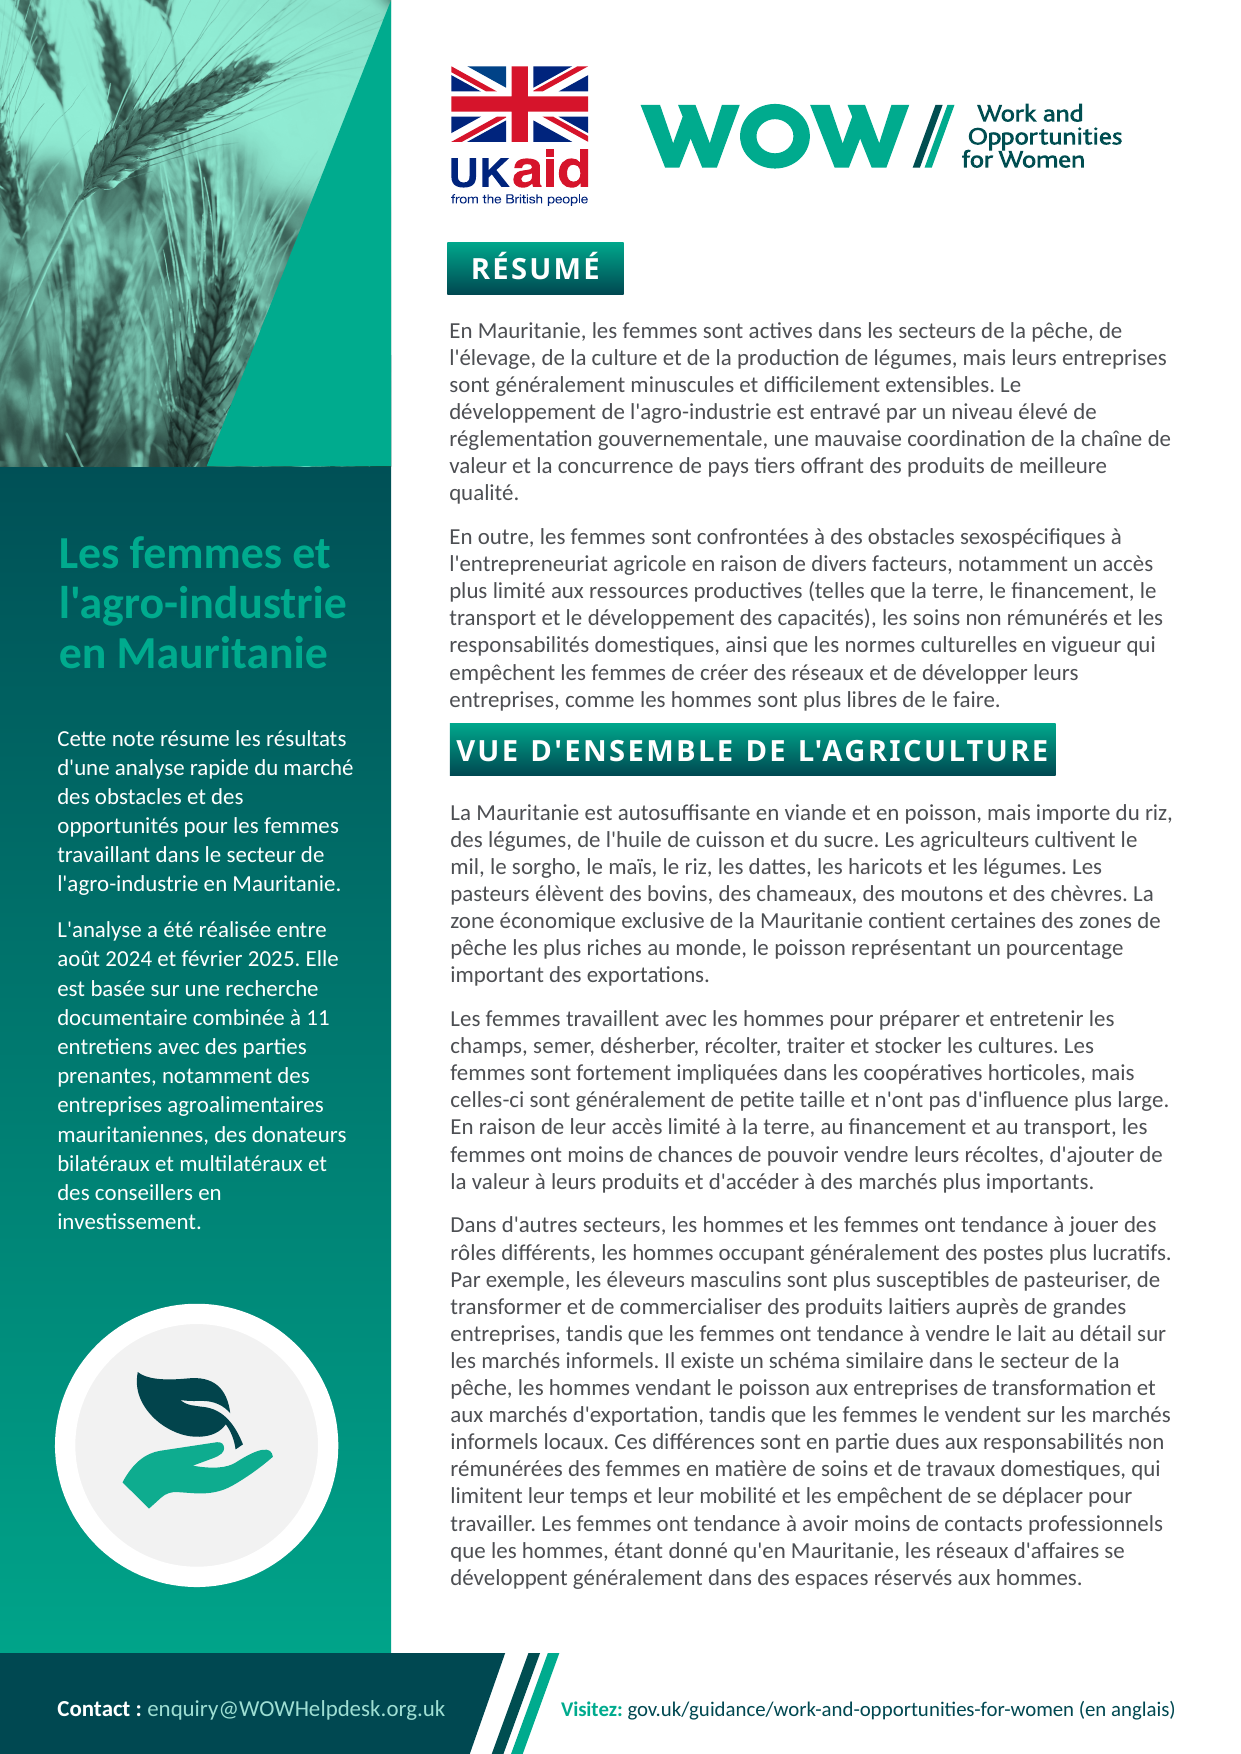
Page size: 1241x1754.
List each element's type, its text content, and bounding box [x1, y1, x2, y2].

text_box La Mauritanie est autosuffisante en viande et en poisson, mais importe du riz, des légumes, de l'huile de cuisson et du sucre. Les agriculteurs cultivent le mil, le sorgho, le maïs, le riz, les dattes, les haricots et les légumes. Les pasteurs élèvent des bovins, des chameaux, des moutons et des chèvres. La zone économique exclusive de la Mauritanie contient certaines des zones de pêche les plus riches au monde, le poisson représentant un pourcentage important des exportations. Les femmes travaillent avec les hommes pour préparer et entretenir les champs, semer, désherber, récolter, traiter et stocker les cultures. Les femmes sont fortement impliquées dans les coopératives horticoles, mais celles-ci sont généralement de petite taille et n'ont pas d'influence plus large. En raison de leur accès limité à la terre, au financement et au transport, les femmes ont moins de chances de pouvoir vendre leurs récoltes, d'ajouter de la valeur à leurs produits et d'accéder à des marchés plus importants. Dans d'autres secteurs, les hommes et les femmes ont tendance à jouer des rôles différents, les hommes occupant généralement des postes plus lucratifs. Par exemple, les éleveurs masculins sont plus susceptibles de pasteuriser, de transformer et de commercialiser des produits laitiers auprès de grandes entreprises, tandis que les femmes ont tendance à vendre le lait au détail sur les marchés informels. Il existe un schéma similaire dans le secteur de la pêche, les hommes vendant le poisson aux entreprises de transformation et aux marchés d'exportation, tandis que les femmes le vendent sur les marchés informels locaux. Ces différences sont en partie dues aux responsabilités non rémunérées des femmes en matière de soins et de travaux domestiques, qui limitent leur temps et leur mobilité et les empêchent de se déplacer pour travailler. Les femmes ont tendance à avoir moins de contacts professionnels que les hommes, étant donné qu'en Mauritanie, les réseaux d'affaires se développent généralement dans des espaces réservés aux hommes. [450, 797, 1175, 1669]
text_box [0, 1653, 506, 1754]
picture [420, 57, 1138, 213]
text_box Contact : enquiry@WOWHelpdesk.org.uk [57, 1691, 458, 1721]
text_box Visitez: gov.uk/guidance/work-and-opportunities-for-women (en anglais) [565, 1691, 1241, 1720]
text_box RÉSUMÉ [447, 242, 624, 295]
text_box [0, 467, 391, 1280]
text_box VUE D'ENSEMBLE DE L'AGRICULTURE [449, 723, 1056, 776]
text_box Cette note résume les résultats d'une analyse rapide du marché des obstacles et des opportunités pour les femmes travaillant dans le secteur de l'agro-industrie en Mauritanie. L'analyse a été réalisée entre août 2024 et février 2025. Elle est basée sur une recherche documentaire combinée à 11 entretiens avec des parties prenantes, notamment des entreprises agroalimentaires mauritaniennes, des donateurs bilatéraux et multilatéraux et des conseillers en investissement. [57, 721, 355, 1238]
picture [113, 1355, 283, 1525]
text_box En Mauritanie, les femmes sont actives dans les secteurs de la pêche, de l'élevage, de la culture et de la production de légumes, mais leurs entreprises sont généralement minuscules et difficilement extensibles. Le développement de l'agro-industrie est entravé par un niveau élevé de réglementation gouvernementale, une mauvaise coordination de la chaîne de valeur et la concurrence de pays tiers offrant des produits de meilleure qualité. En outre, les femmes sont confrontées à des obstacles sexospécifiques à l'entrepreneuriat agricole en raison de divers facteurs, notamment un accès plus limité aux ressources productives (telles que la terre, le financement, le transport et le développement des capacités), les soins non rémunérés et les responsabilités domestiques, ainsi que les normes culturelles en vigueur qui empêchent les femmes de créer des réseaux et de développer leurs entreprises, comme les hommes sont plus libres de le faire. [449, 315, 1174, 688]
text_box Les femmes et l'agro-industrie en Mauritanie [58, 528, 375, 680]
picture [488, 1645, 565, 1754]
picture [0, 0, 390, 467]
text_box [55, 1304, 338, 1587]
